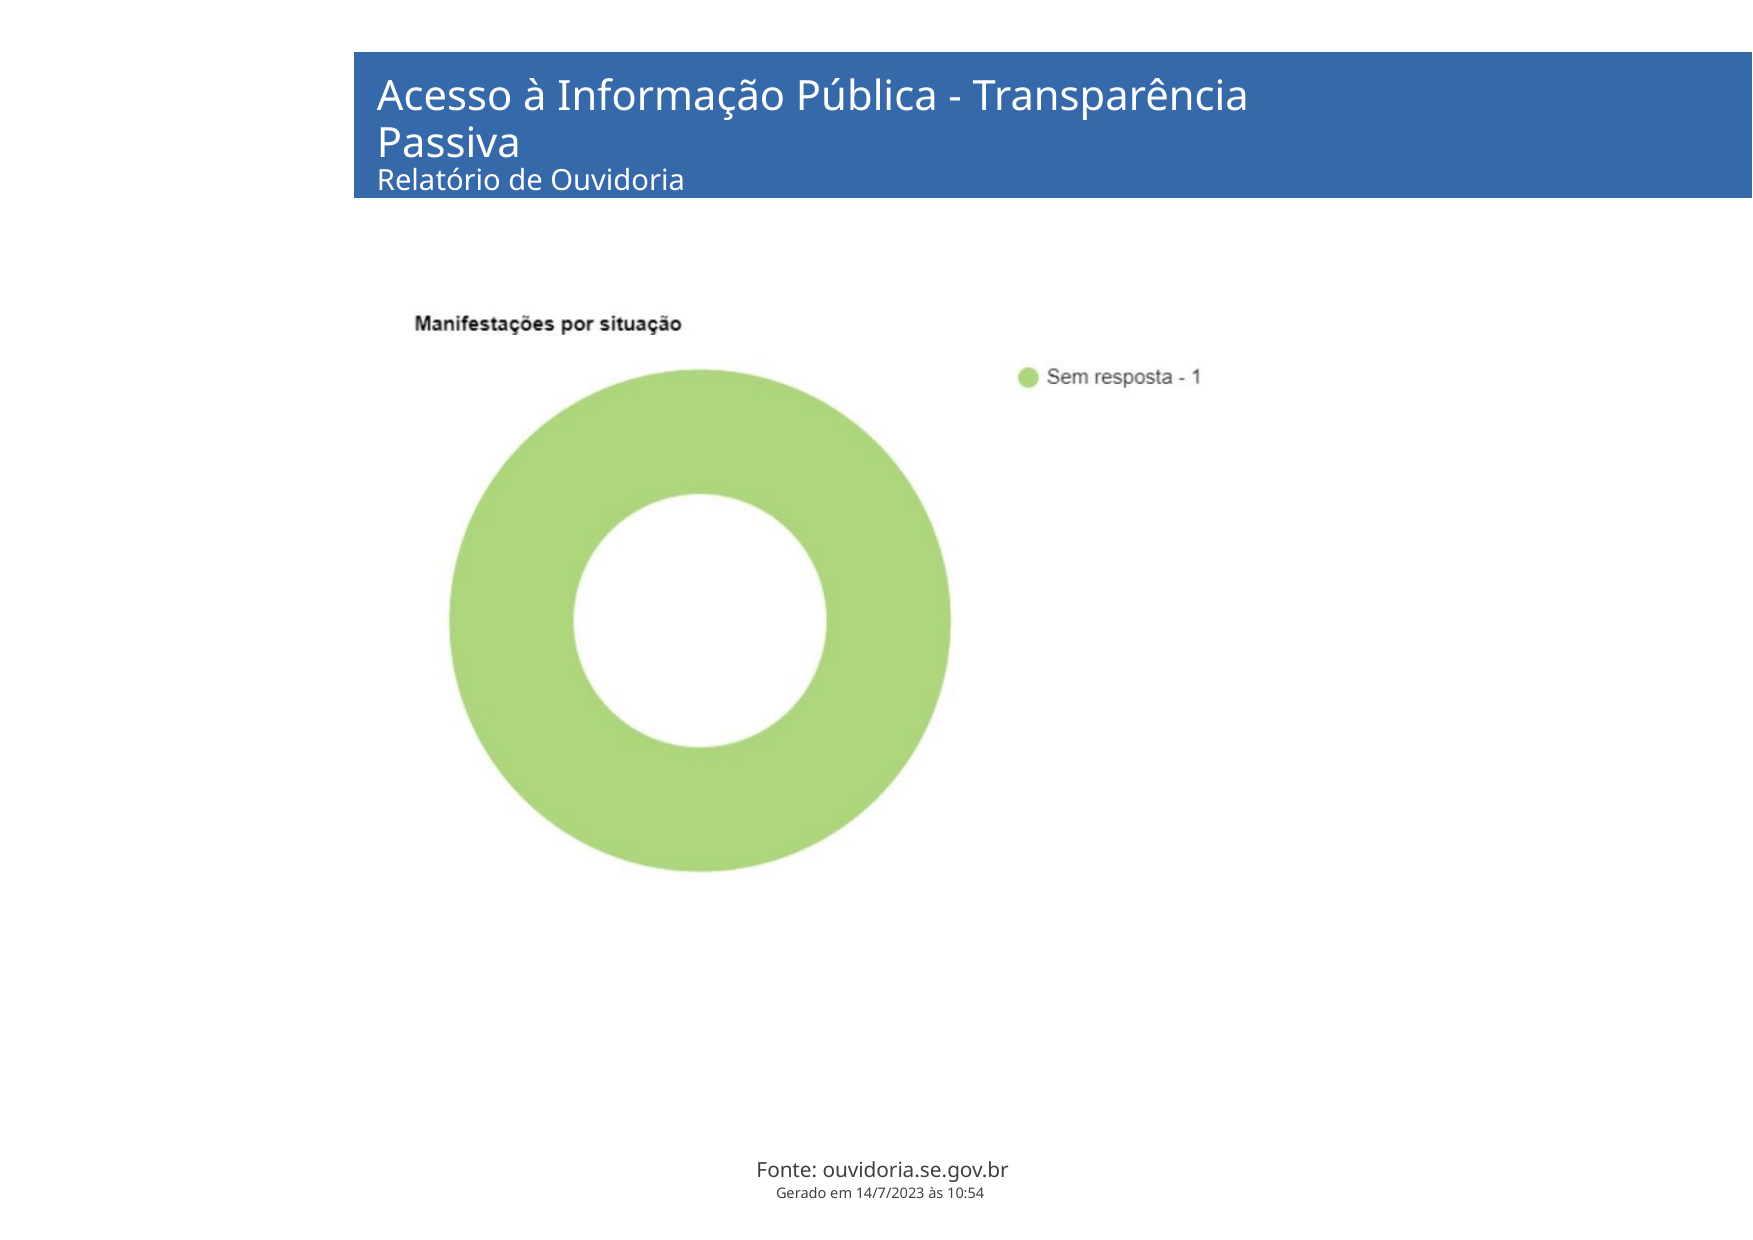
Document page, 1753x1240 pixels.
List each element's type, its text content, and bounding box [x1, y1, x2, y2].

text_box [354, 52, 1752, 198]
text_box Fonte: ouvidoria.se.gov.br Gerado em 14/7/2023 às 10:54 [756, 1158, 1023, 1202]
text_box [155, 211, 1599, 1028]
text_box Acesso à Informação Pública - Transparência Passiva Relatório de Ouvidoria EMSETUR - Maio a Maio de 2023 [376, 72, 1403, 228]
